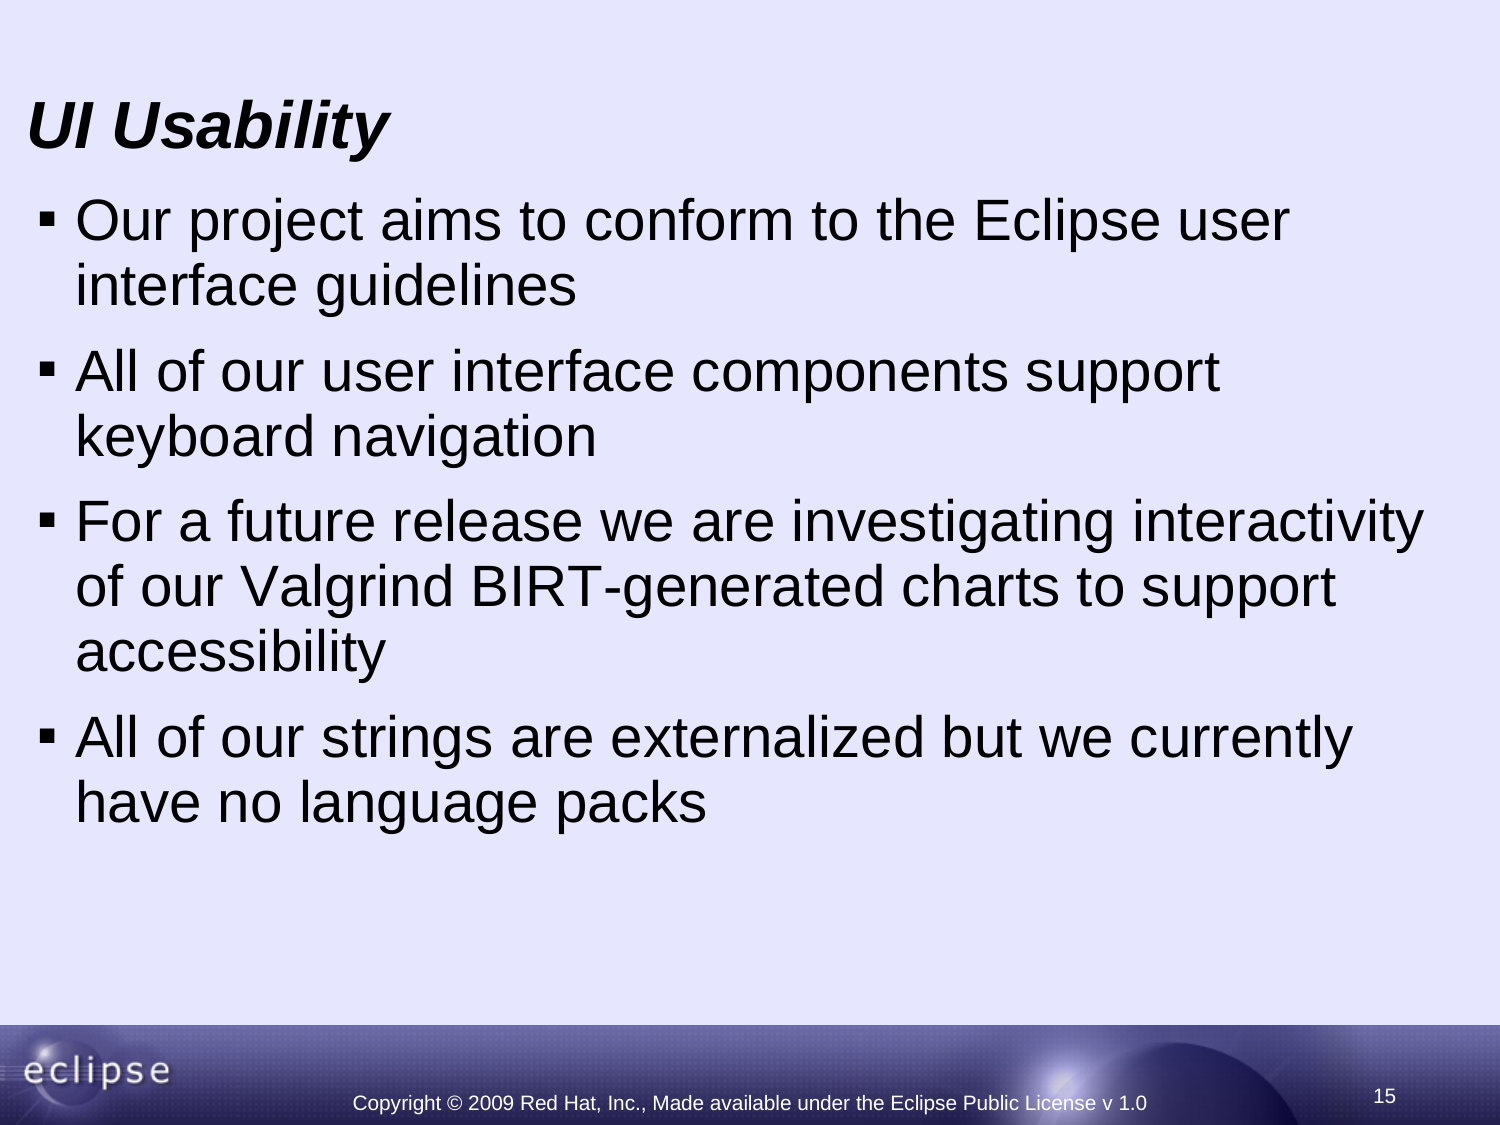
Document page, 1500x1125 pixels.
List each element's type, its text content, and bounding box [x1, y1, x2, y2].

list Our project aims to conform to the Eclipse user interface guidelines All of our user interface components support keyboard navigation For a future release we are investigating interactivity of our Valgrind BIRT-generated charts to support accessibility All of our strings are externalized but we currently have no language packs [37, 187, 1463, 1021]
picture [0, 1025, 1500, 1125]
title UI Usability [26, 84, 1474, 172]
